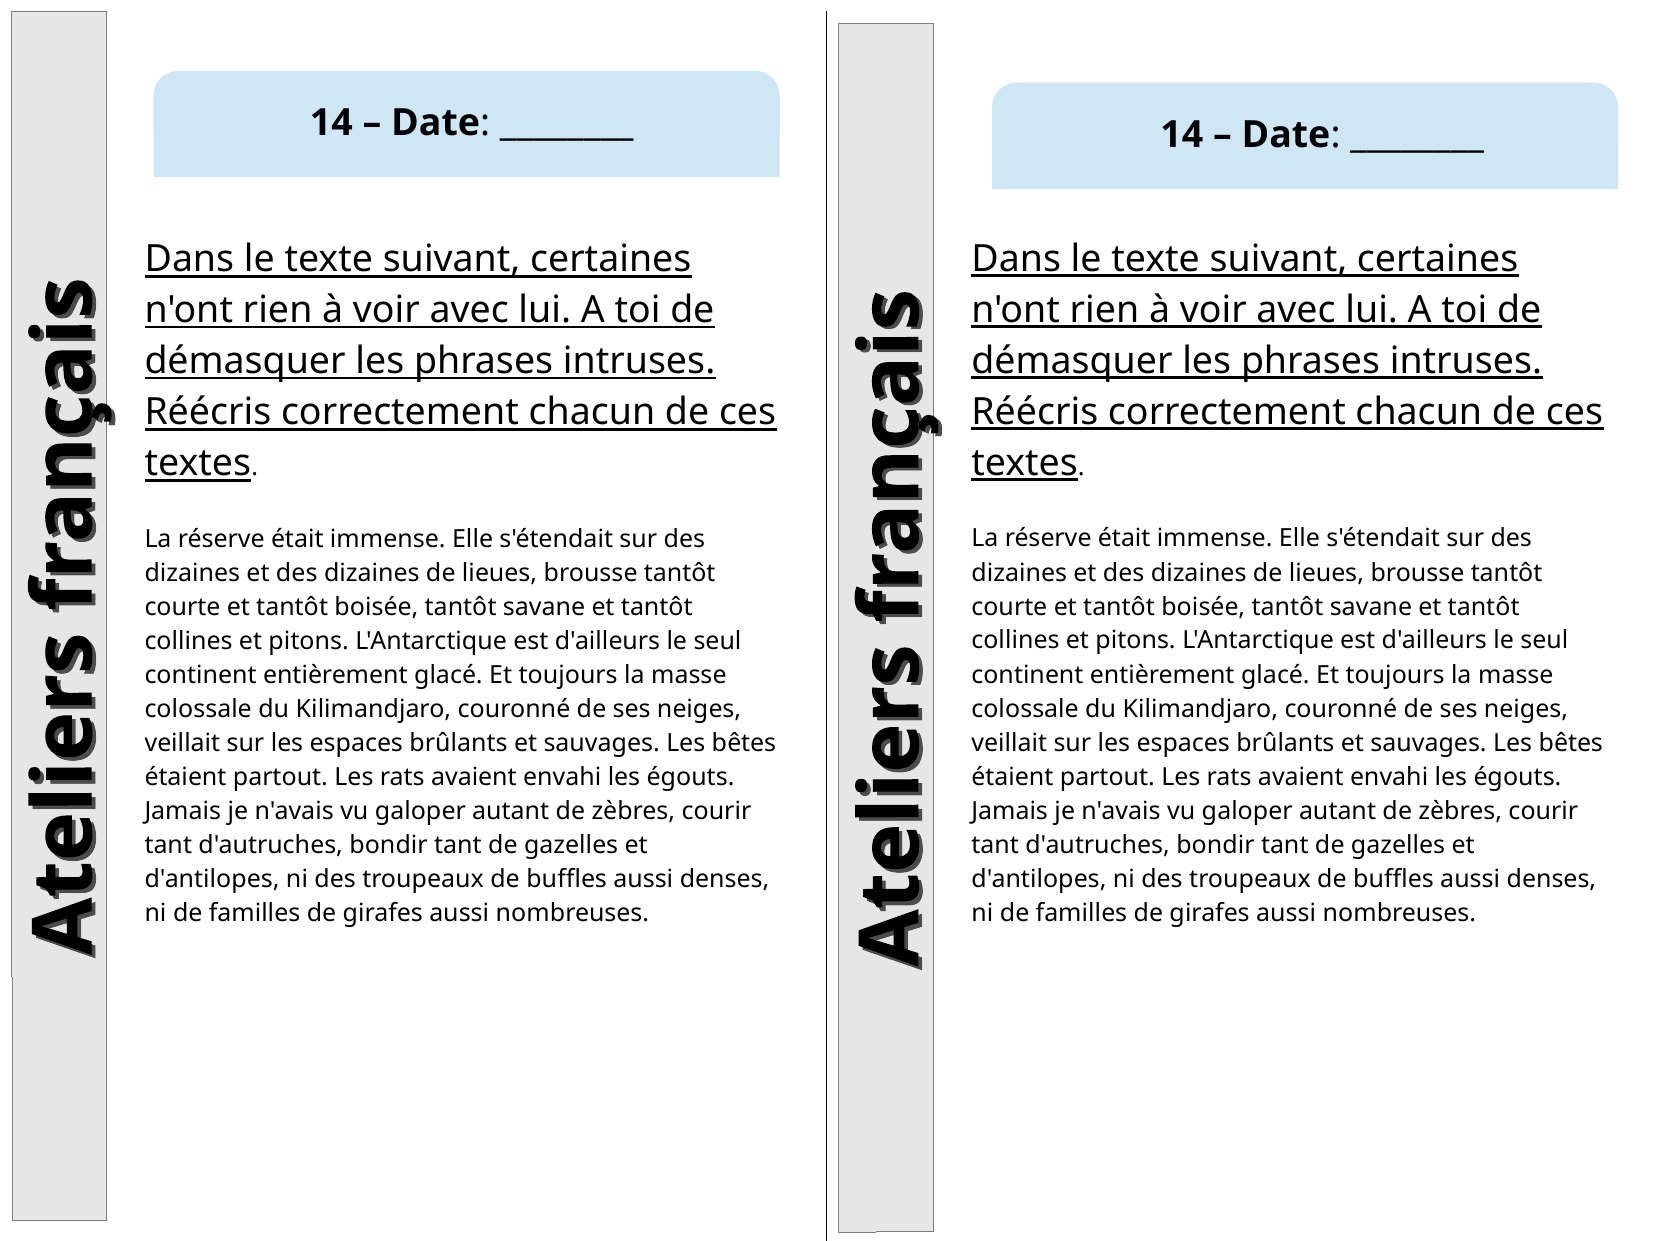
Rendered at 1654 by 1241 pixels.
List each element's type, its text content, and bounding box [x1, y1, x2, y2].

text_box 14 – Date: ________ [295, 88, 686, 166]
text_box Dans le texte suivant, certaines n'ont rien à voir avec lui. A toi de démasquer les phrases intruses. Réécris correctement chacun de ces textes. La réserve était immense. Elle s'étendait sur des dizaines et des dizaines de lieues, brousse tantôt courte et tantôt boisée, tantôt savane et tantôt collines et pitons. L'Antarctique est d'ailleurs le seul continent entièrement glacé. Et toujours la masse colossale du Kilimandjaro, couronné de ses neiges, veillait sur les espaces brûlants et sauvages. Les bêtes étaient partout. Les rats avaient envahi les égouts. Jamais je n'avais vu galoper autant de zèbres, courir tant d'autruches, bondir tant de gazelles et d'antilopes, ni des troupeaux de buffles aussi denses, ni de familles de girafes aussi nombreuses. [956, 223, 1630, 886]
text_box 14 – Date: ________ [1145, 100, 1536, 178]
text_box [992, 82, 1619, 189]
text_box Dans le texte suivant, certaines n'ont rien à voir avec lui. A toi de démasquer les phrases intruses. Réécris correctement chacun de ces textes. La réserve était immense. Elle s'étendait sur des dizaines et des dizaines de lieues, brousse tantôt courte et tantôt boisée, tantôt savane et tantôt collines et pitons. L'Antarctique est d'ailleurs le seul continent entièrement glacé. Et toujours la masse colossale du Kilimandjaro, couronné de ses neiges, veillait sur les espaces brûlants et sauvages. Les bêtes étaient partout. Les rats avaient envahi les égouts. Jamais je n'avais vu galoper autant de zèbres, courir tant d'autruches, bondir tant de gazelles et d'antilopes, ni des troupeaux de buffles aussi denses, ni de familles de girafes aussi nombreuses. [129, 224, 804, 887]
text_box [153, 70, 780, 178]
text_box Ateliers français [838, 23, 934, 1233]
text_box Ateliers français [11, 11, 107, 1221]
